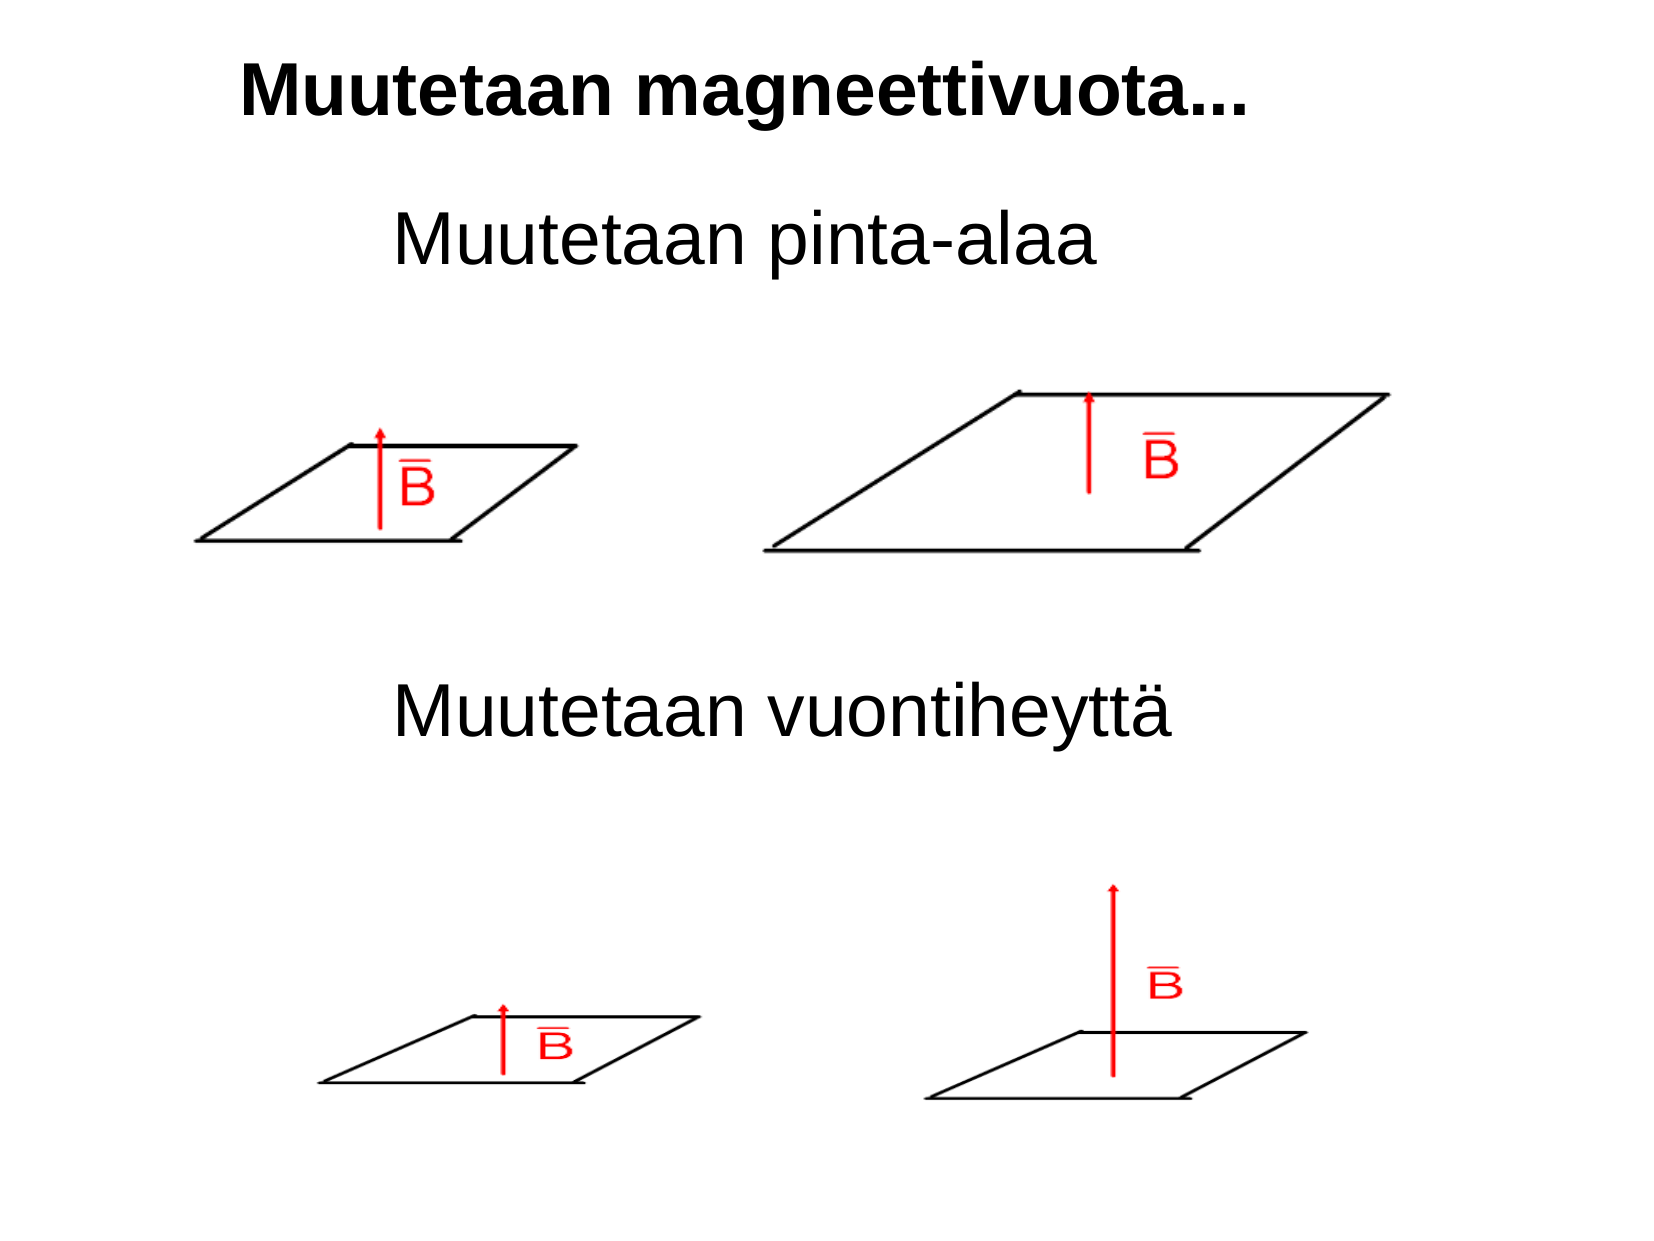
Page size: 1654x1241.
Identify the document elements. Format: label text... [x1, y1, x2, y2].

text_box Muutetaan pinta-alaa [377, 188, 1146, 319]
text_box Muutetaan vuontiheyttä [377, 661, 1441, 761]
text_box Muutetaan magneettivuota... [224, 40, 1477, 308]
picture [144, 354, 1430, 576]
picture [269, 859, 1354, 1119]
